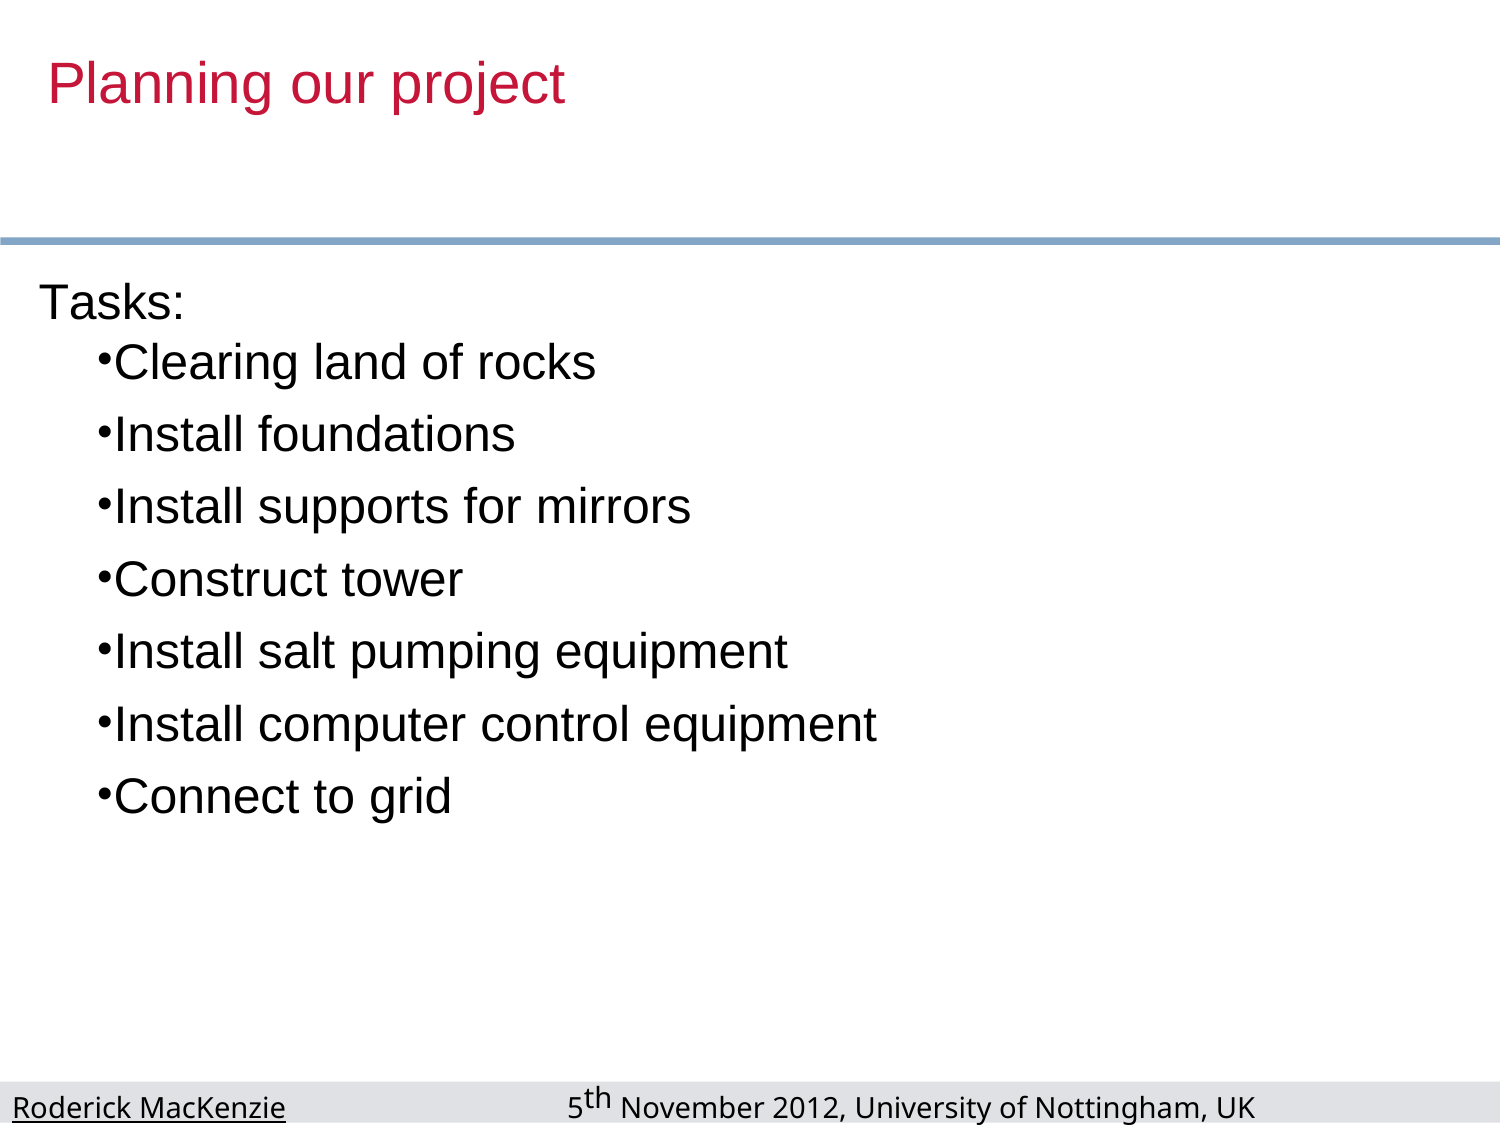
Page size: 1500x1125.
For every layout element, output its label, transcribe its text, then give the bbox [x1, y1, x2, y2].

text_box Tasks: Clearing land of rocks Install foundations Install supports for mirrors Construct tower Install salt pumping equipment Install computer control equipment Connect to grid [6, 261, 894, 892]
title Planning our project [32, 31, 1162, 136]
